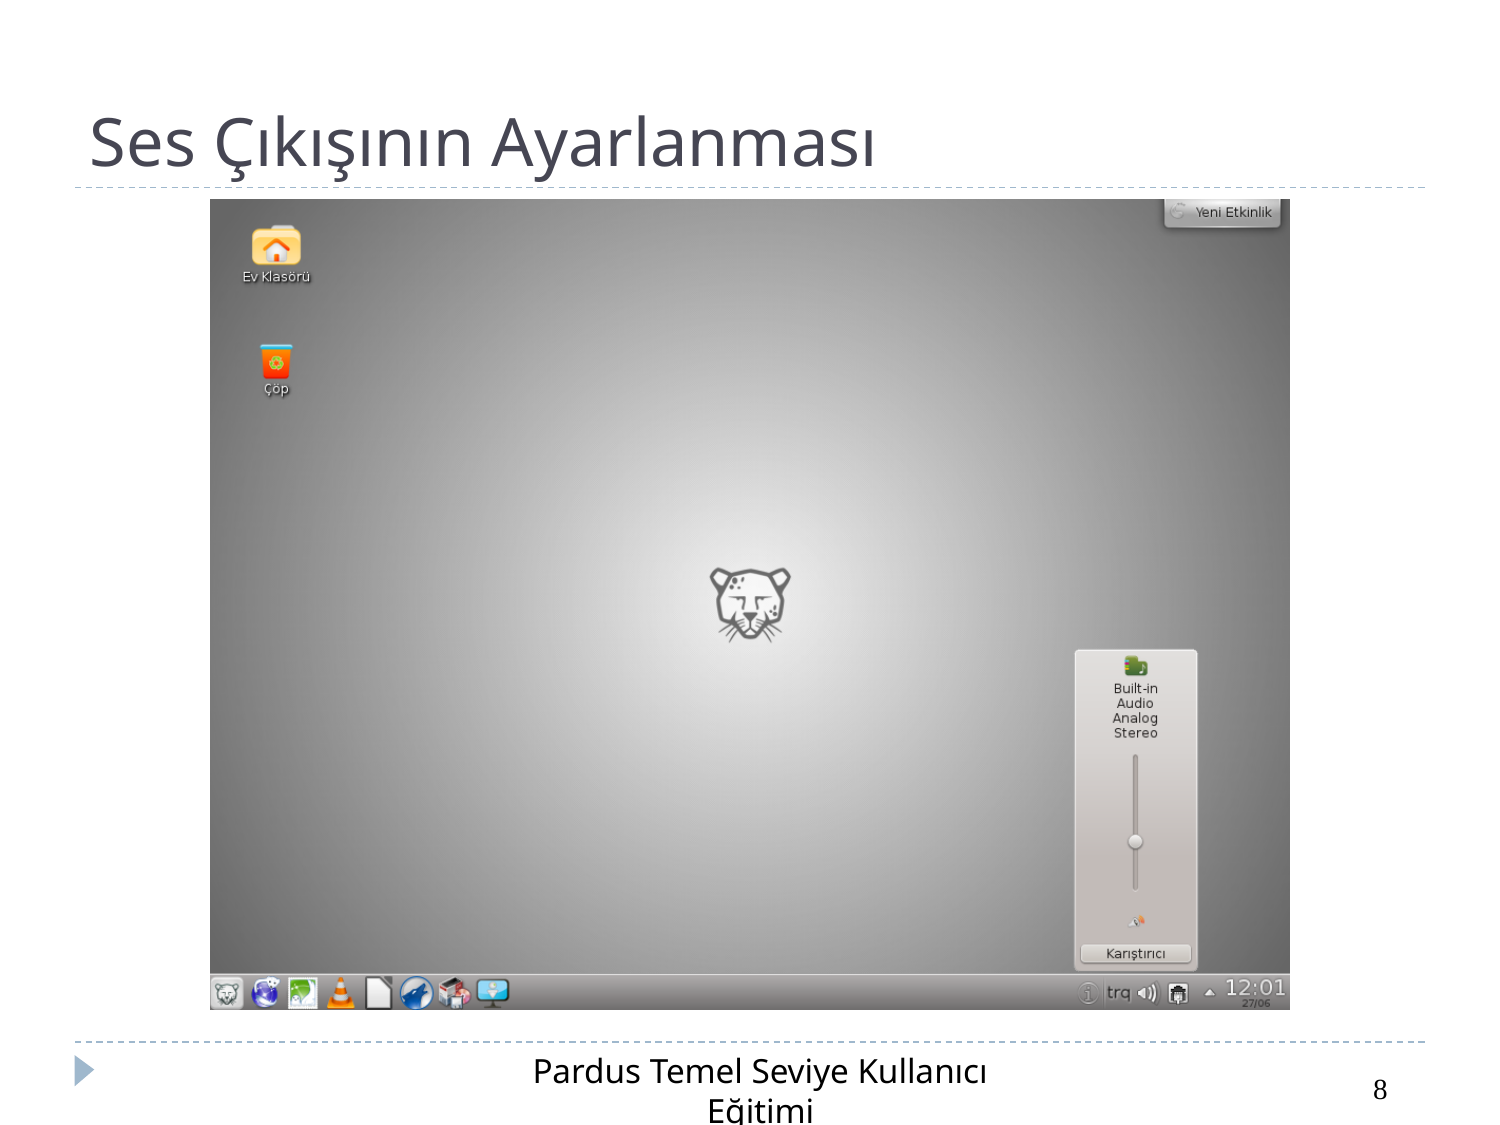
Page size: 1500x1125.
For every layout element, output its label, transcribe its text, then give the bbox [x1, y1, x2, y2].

title Ses Çıkışının Ayarlanması [75, 24, 1425, 188]
picture [210, 199, 1290, 1010]
